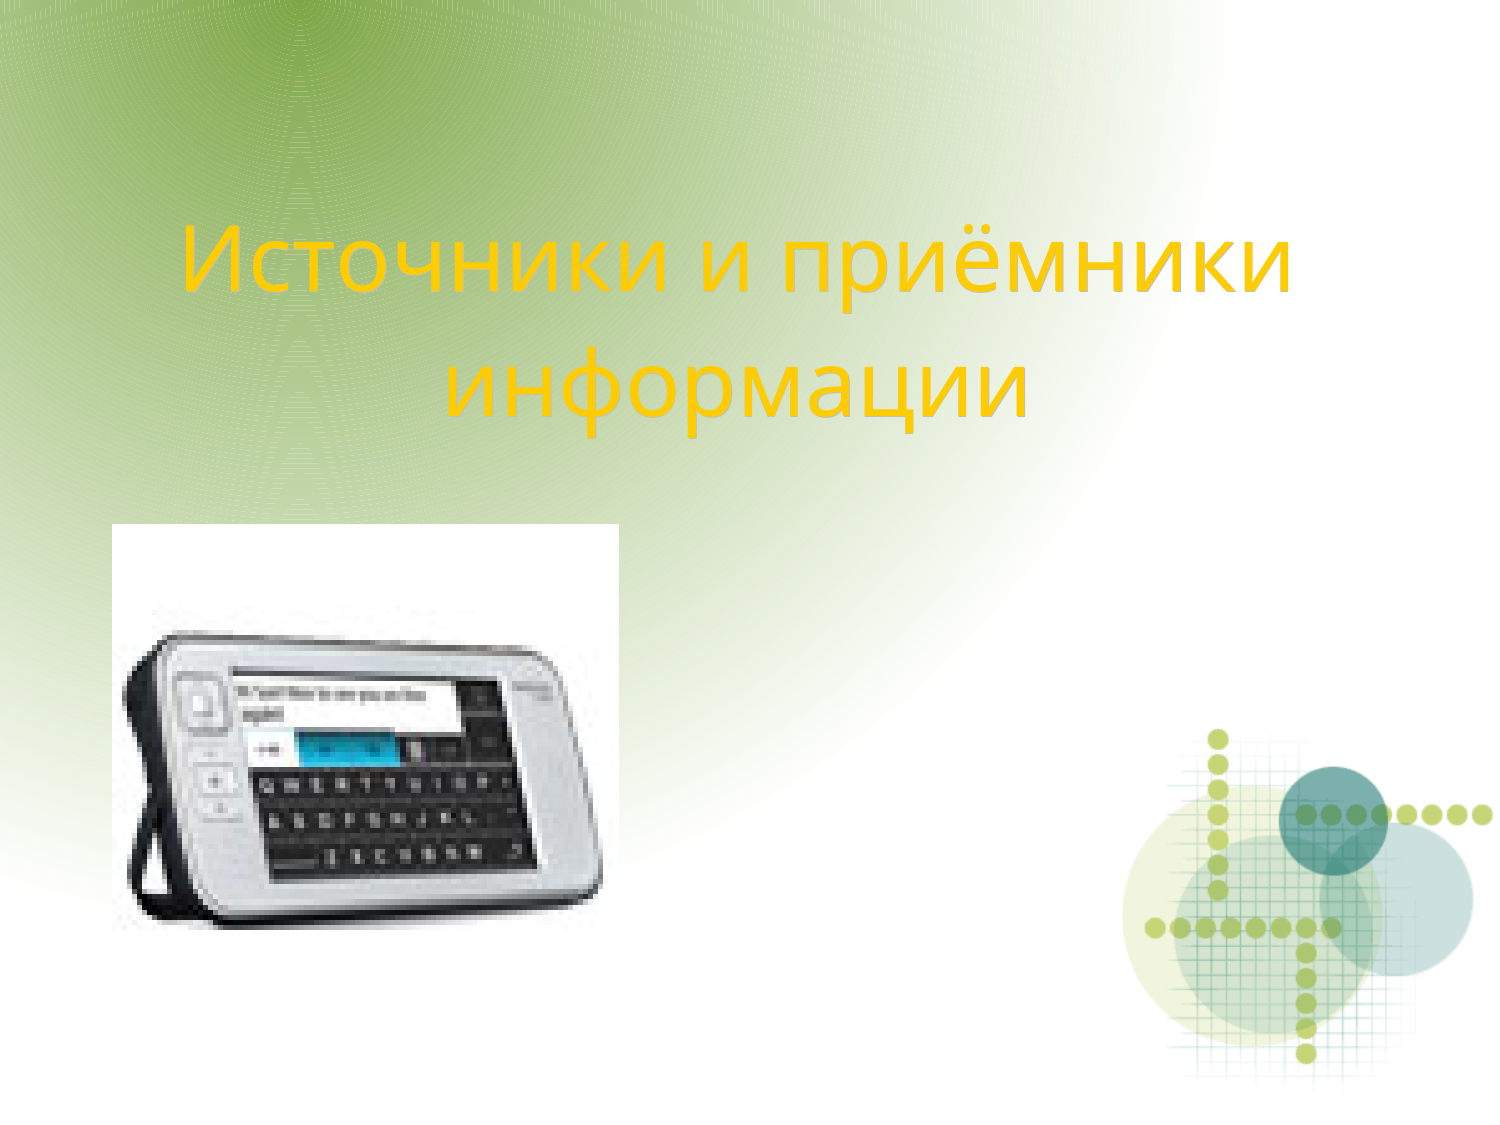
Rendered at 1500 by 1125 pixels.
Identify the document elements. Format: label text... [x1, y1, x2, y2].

title Источники и приёмники информации [99, 74, 1375, 563]
picture [112, 524, 619, 1032]
picture [1110, 718, 1500, 1098]
